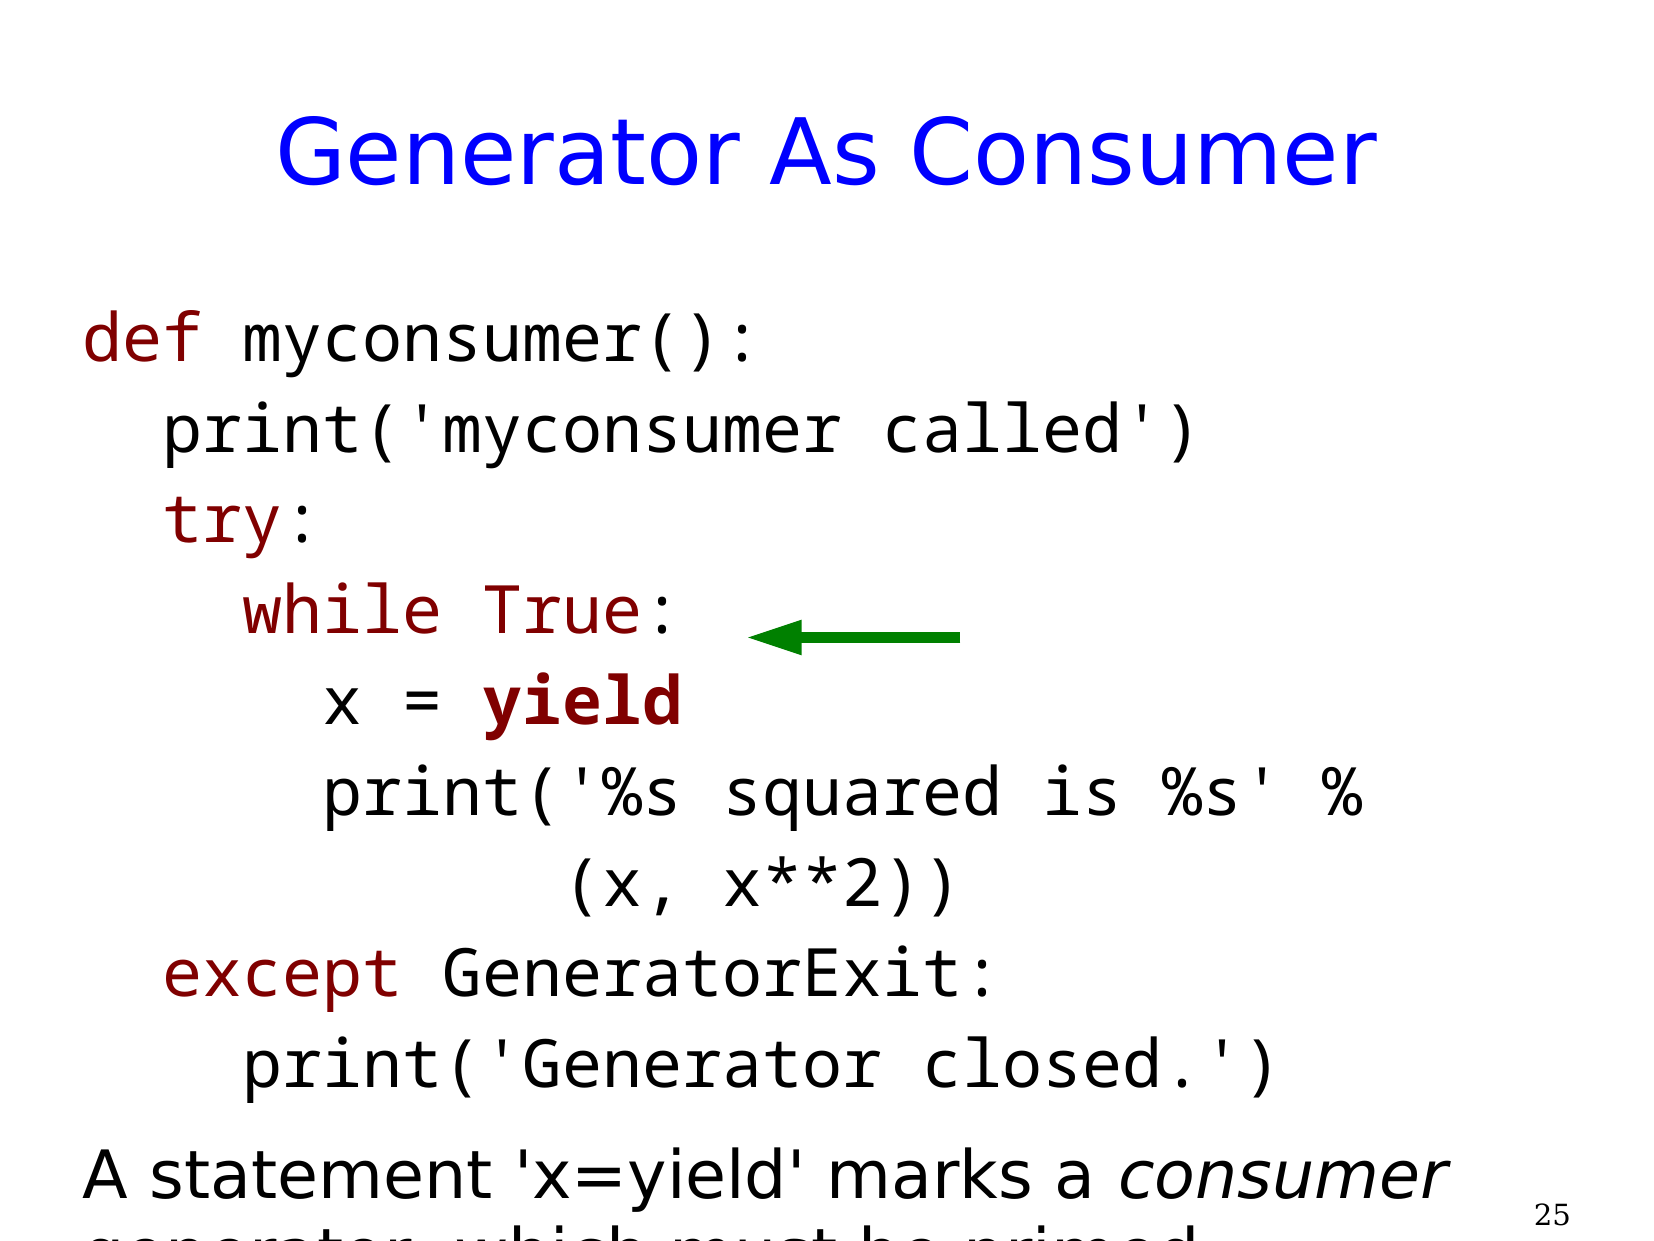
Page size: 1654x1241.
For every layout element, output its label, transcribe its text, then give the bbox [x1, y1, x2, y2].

title Generator As Consumer [82, 49, 1571, 257]
list def myconsumer(): print('myconsumer called') try: while True: x = yield print('%s squared is %s' % (x, x**2)) except GeneratorExit: print('Generator closed.') A statement 'x=yield' marks a consumer generator, which must be primed. [82, 290, 1571, 1176]
